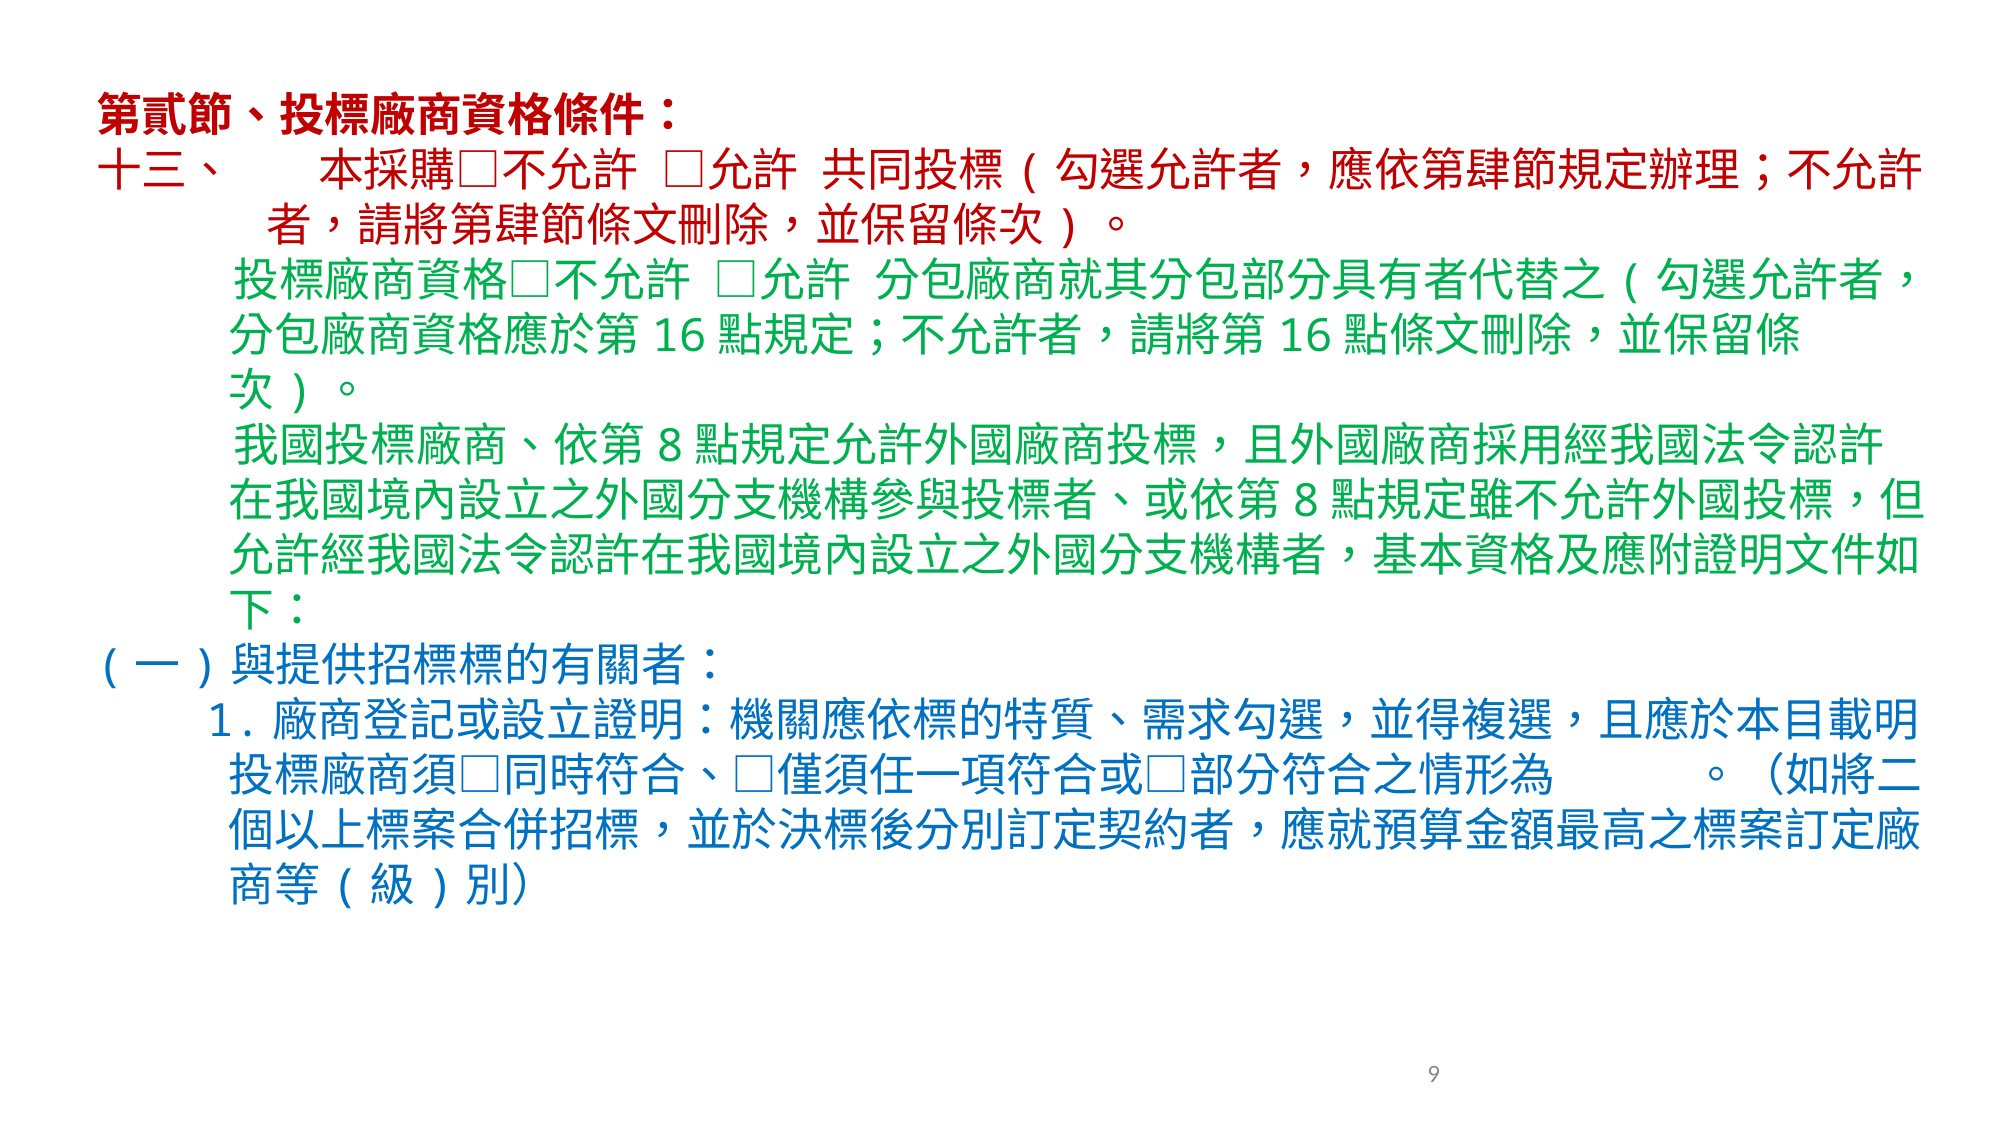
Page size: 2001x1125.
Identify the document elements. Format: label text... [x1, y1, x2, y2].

text_box 9 [1412, 1042, 1863, 1103]
text_box 第貳節、投標廠商資格條件： 十三、 本採購□不允許 □允許 共同投標(勾選允許者，應依第肆節規定辦理；不允許 者，請將第肆節條文刪除，並保留條次)。 投標廠商資格□不允許 □允許 分包廠商就其分包部分具有者代替之(勾選允許者，分包廠商資格應於第16點規定；不允許者，請將第16點條文刪除，並保留條次)。 我國投標廠商、依第8點規定允許外國廠商投標，且外國廠商採用經我國法令認許在我國境內設立之外國分支機構參與投標者、或依第8點規定雖不允許外國投標，但允許經我國法令認許在我國境內設立之外國分支機構者，基本資格及應附證明文件如下： (一)與提供招標標的有關者： 1.廠商登記或設立證明：機關應依標的特質、需求勾選，並得複選，且應於本目載明投標廠商須□同時符合、□僅須任一項符合或□部分符合之情形為 。（如將二個以上標案合併招標，並於決標後分別訂定契約者，應就預算金額最高之標案訂定廠商等(級)別） [81, 78, 1941, 963]
